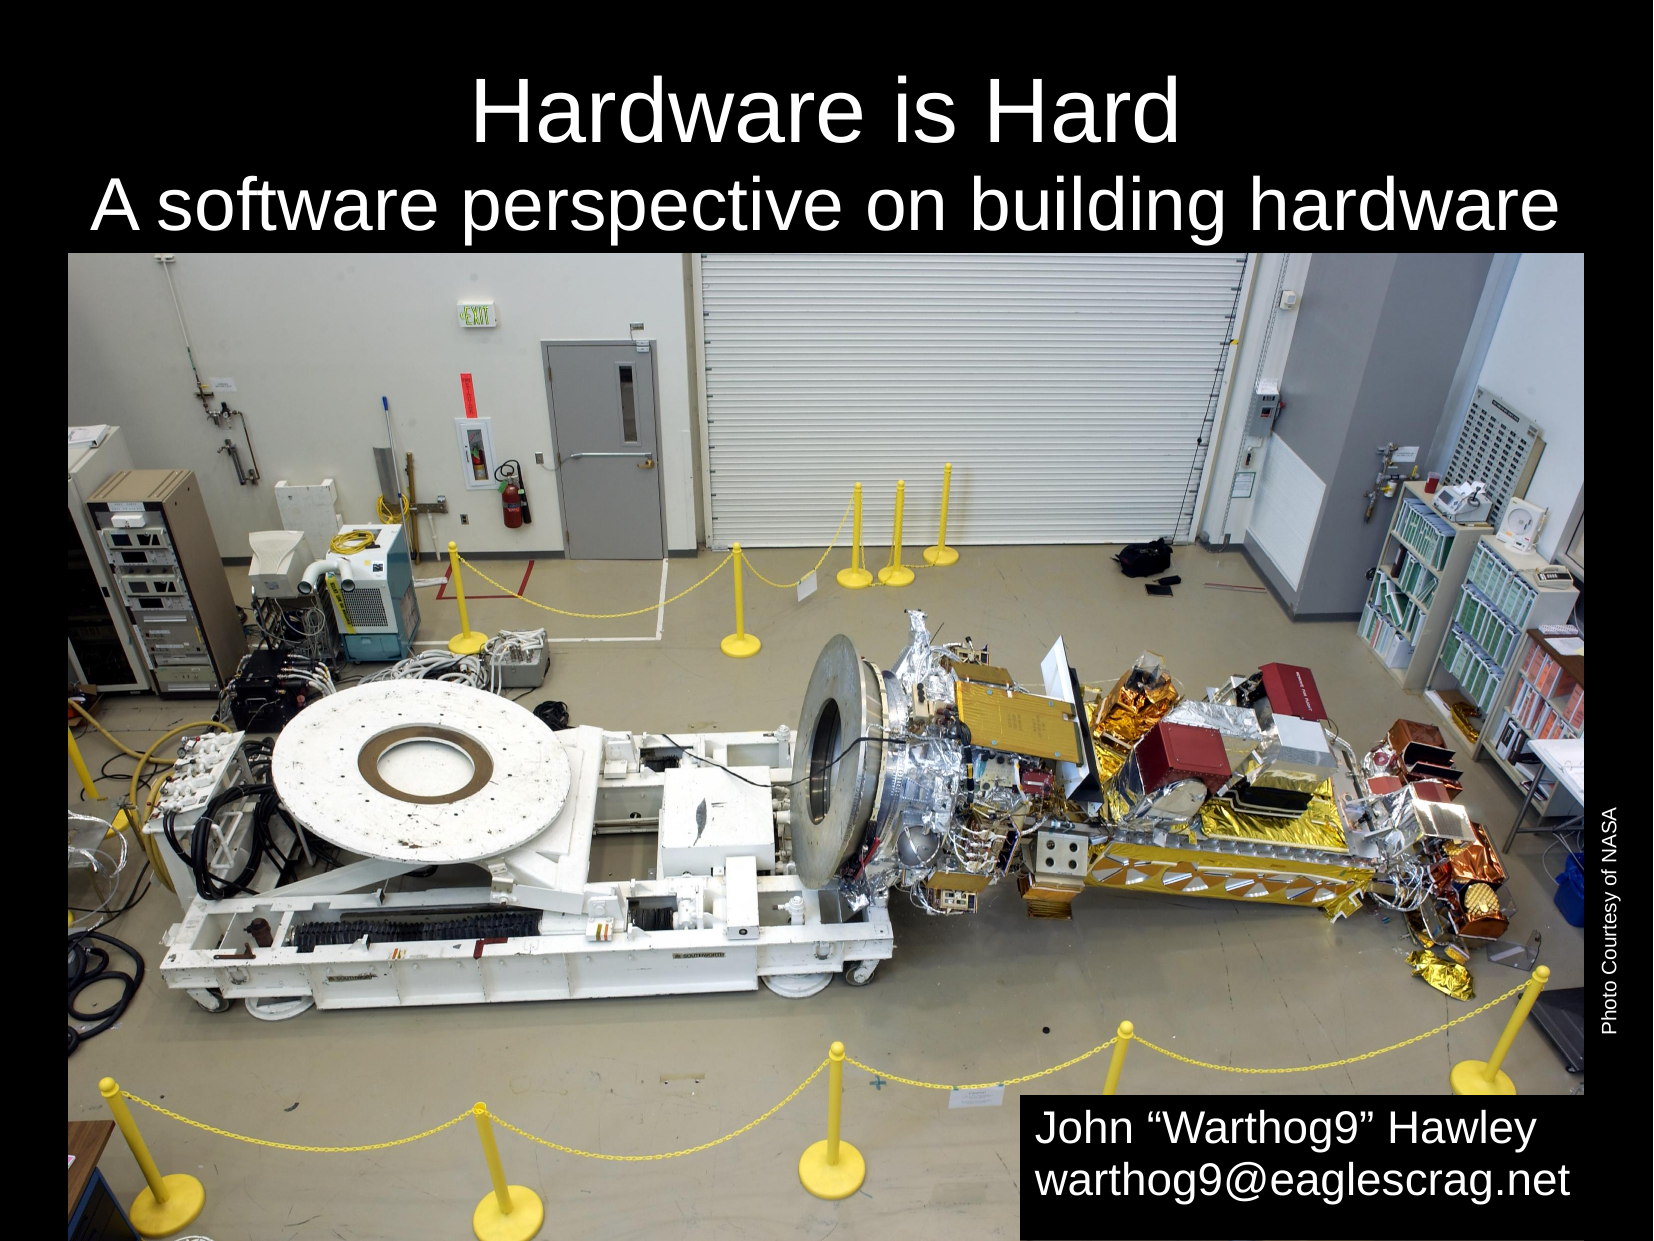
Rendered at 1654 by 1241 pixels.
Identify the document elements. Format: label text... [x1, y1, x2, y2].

picture [68, 253, 1584, 1241]
text_box Photo Courtesy of NASA [1590, 780, 1651, 1051]
title Hardware is Hard A software perspective on building hardware [82, 49, 1571, 253]
text_box John “Warthog9” Hawley warthog9@eaglescrag.net [1020, 1095, 1651, 1241]
